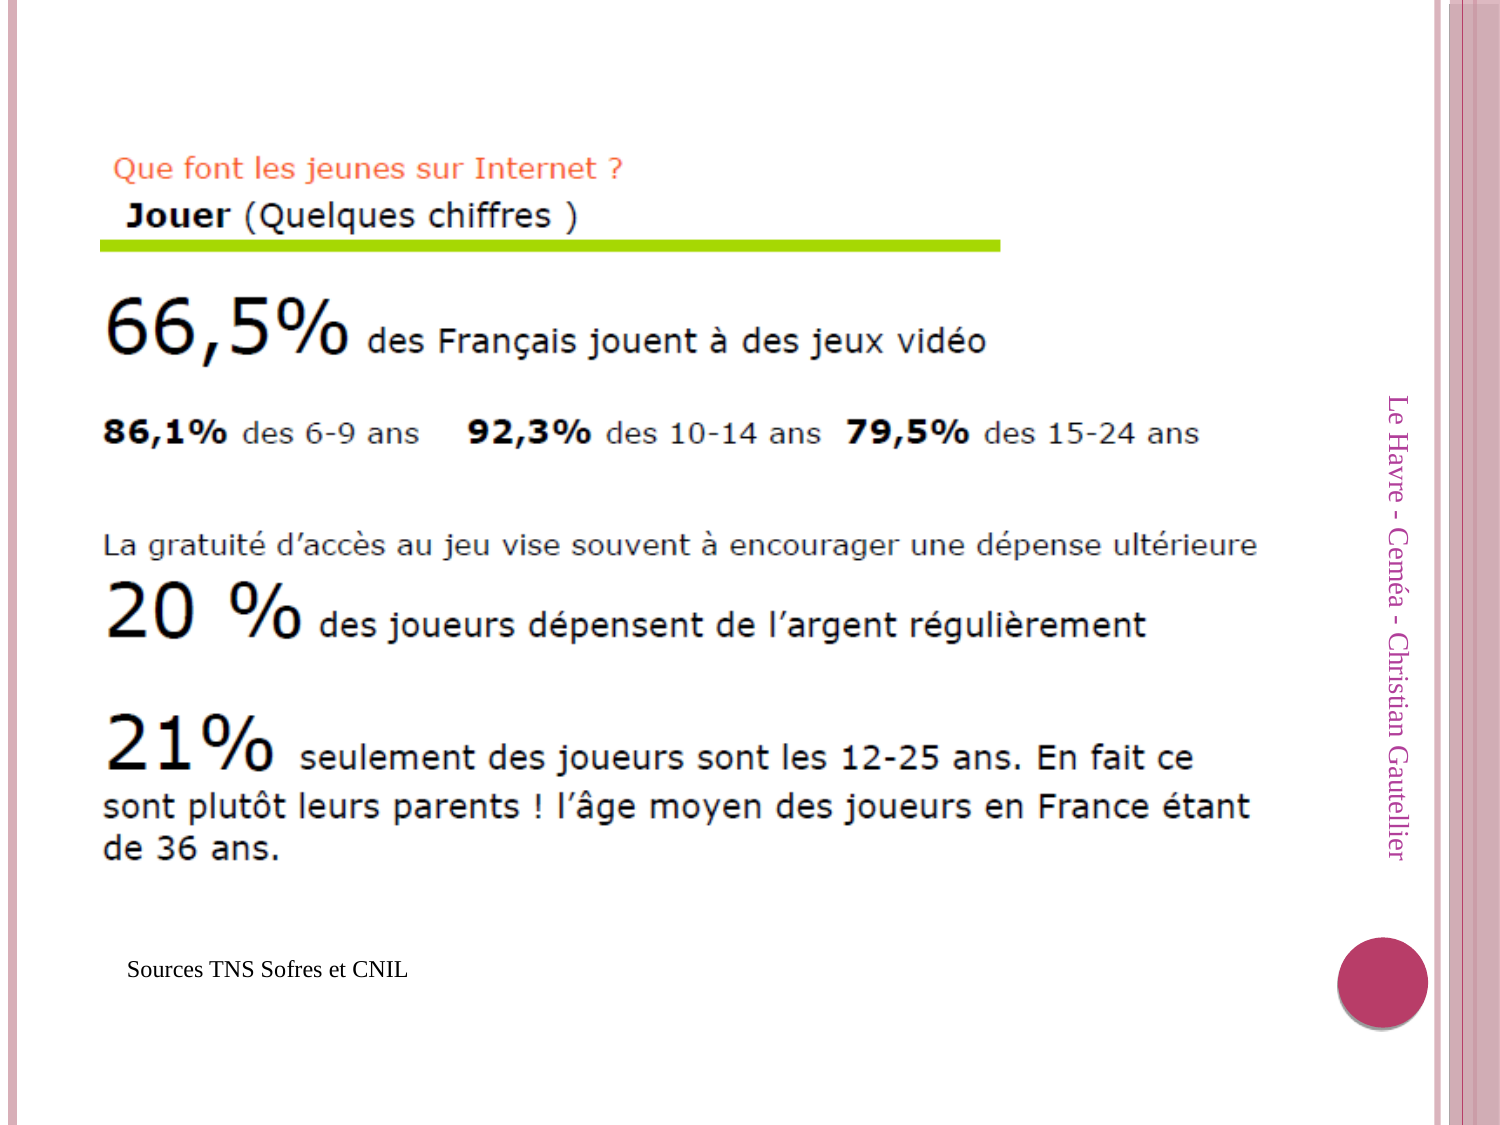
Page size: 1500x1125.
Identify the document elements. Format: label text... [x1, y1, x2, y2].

text_box Sources TNS Sofres et CNIL [112, 928, 727, 994]
footer Le Havre - Ceméa - Christian Gautellier [1379, 380, 1440, 906]
picture [100, 125, 1297, 918]
